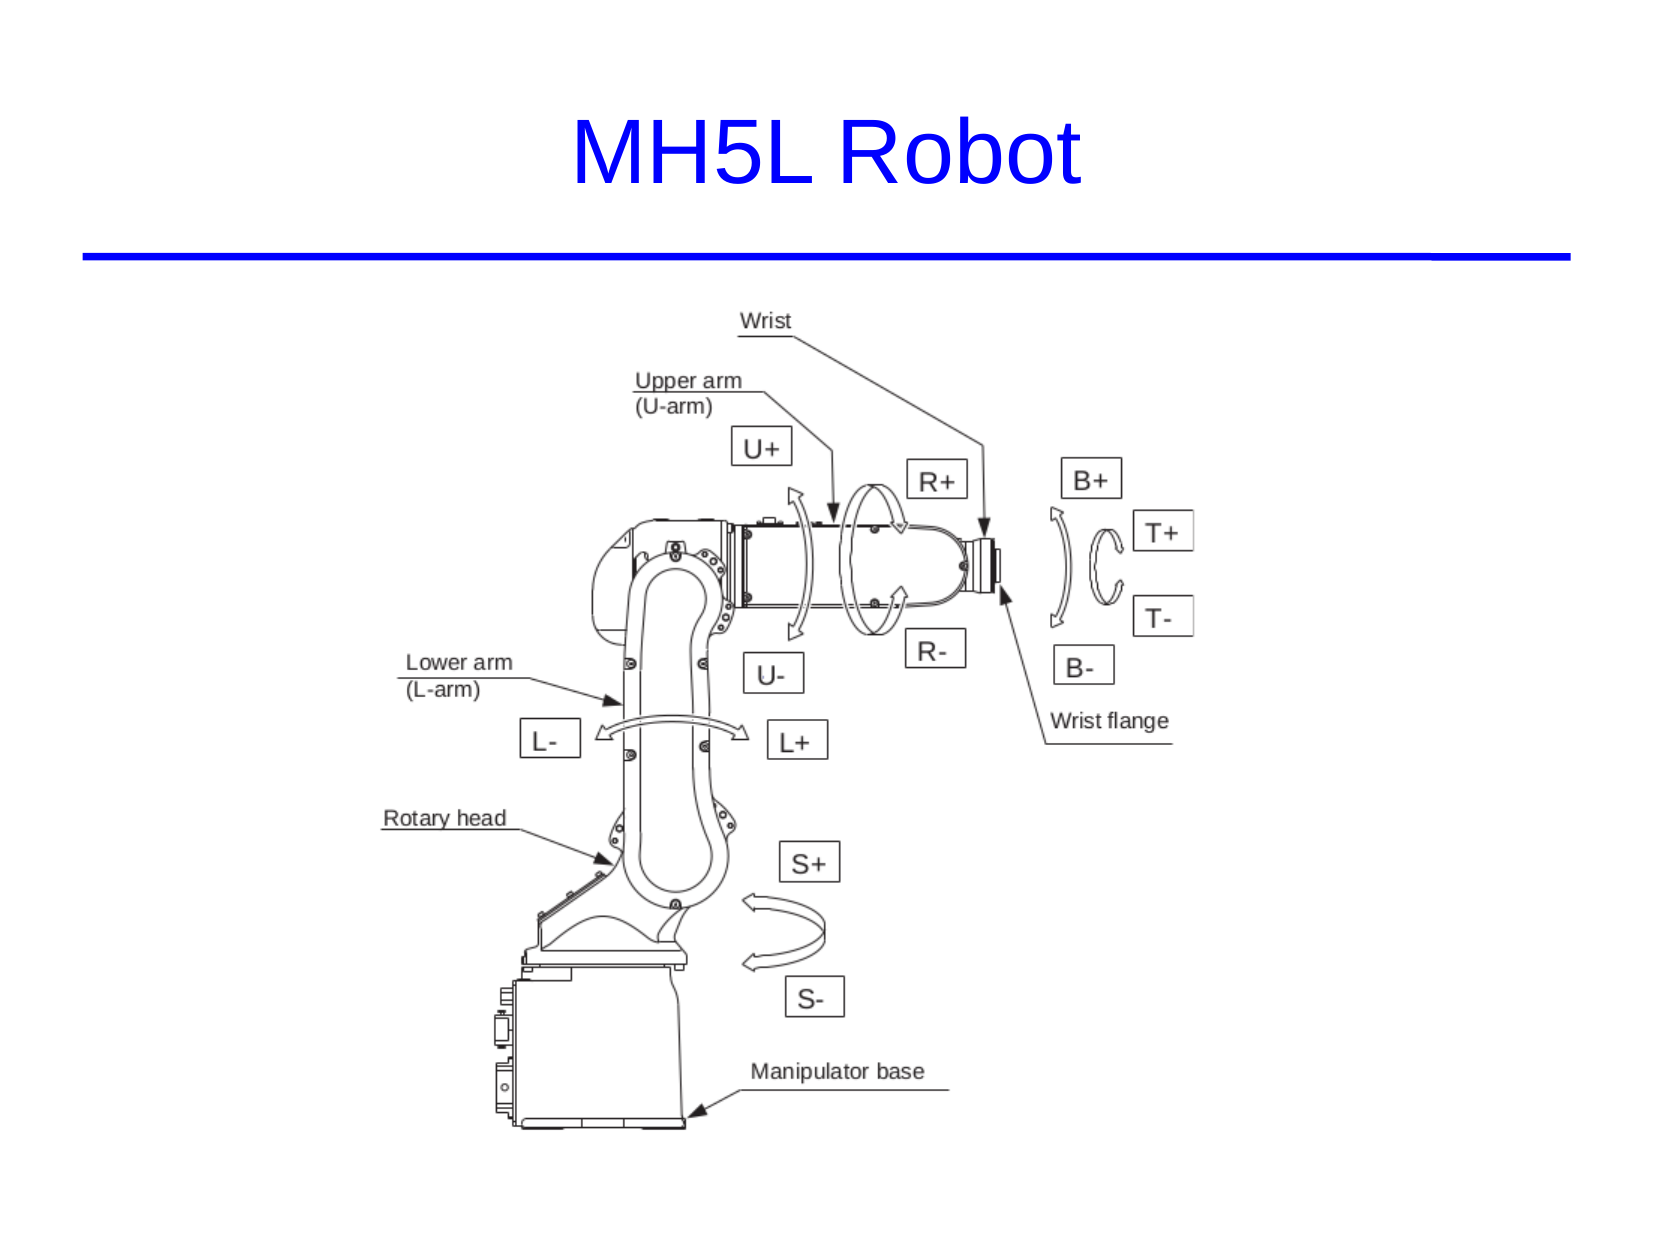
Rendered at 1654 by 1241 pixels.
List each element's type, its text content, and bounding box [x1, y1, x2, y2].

picture [307, 288, 1274, 1169]
title MH5L Robot [82, 49, 1571, 257]
